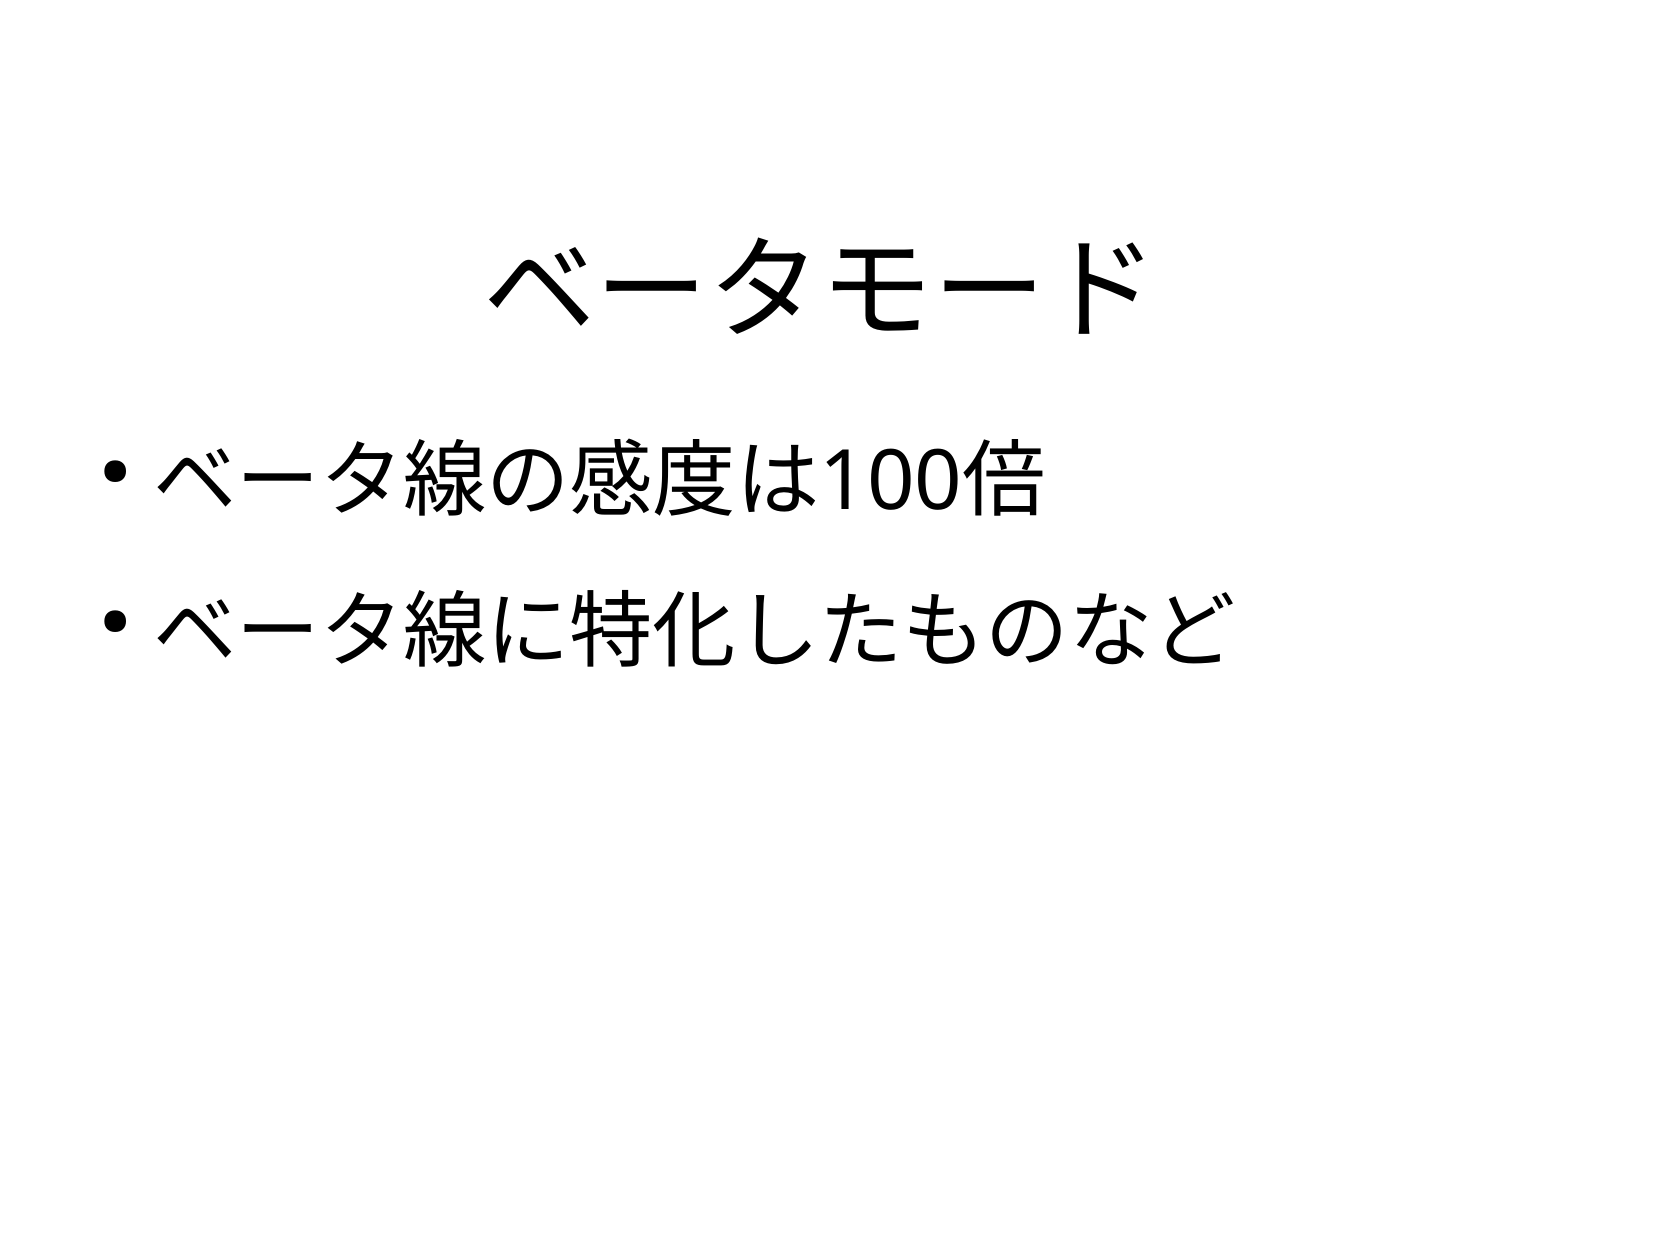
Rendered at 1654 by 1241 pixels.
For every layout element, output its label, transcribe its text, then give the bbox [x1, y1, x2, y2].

list ベータ線の感度は100倍 ベータ線に特化したものなど [82, 413, 1571, 1109]
title ベータモード [76, 176, 1565, 384]
